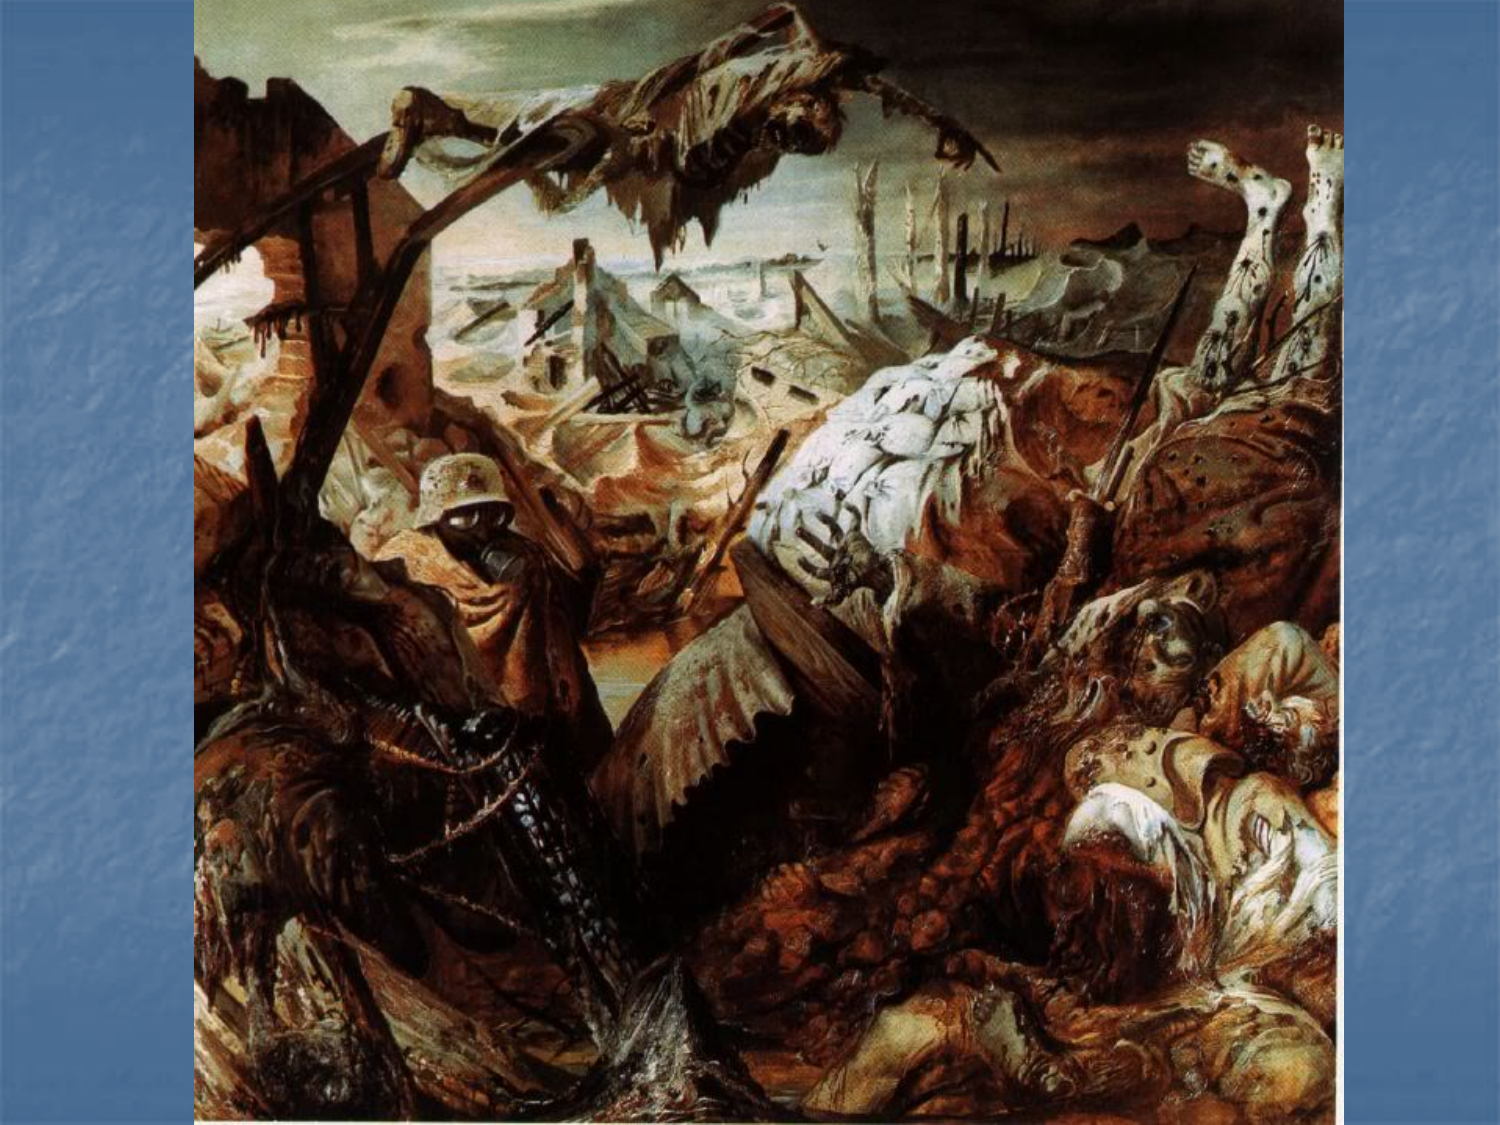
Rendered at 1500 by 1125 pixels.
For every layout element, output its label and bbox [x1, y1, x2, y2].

picture [194, 0, 1344, 1125]
